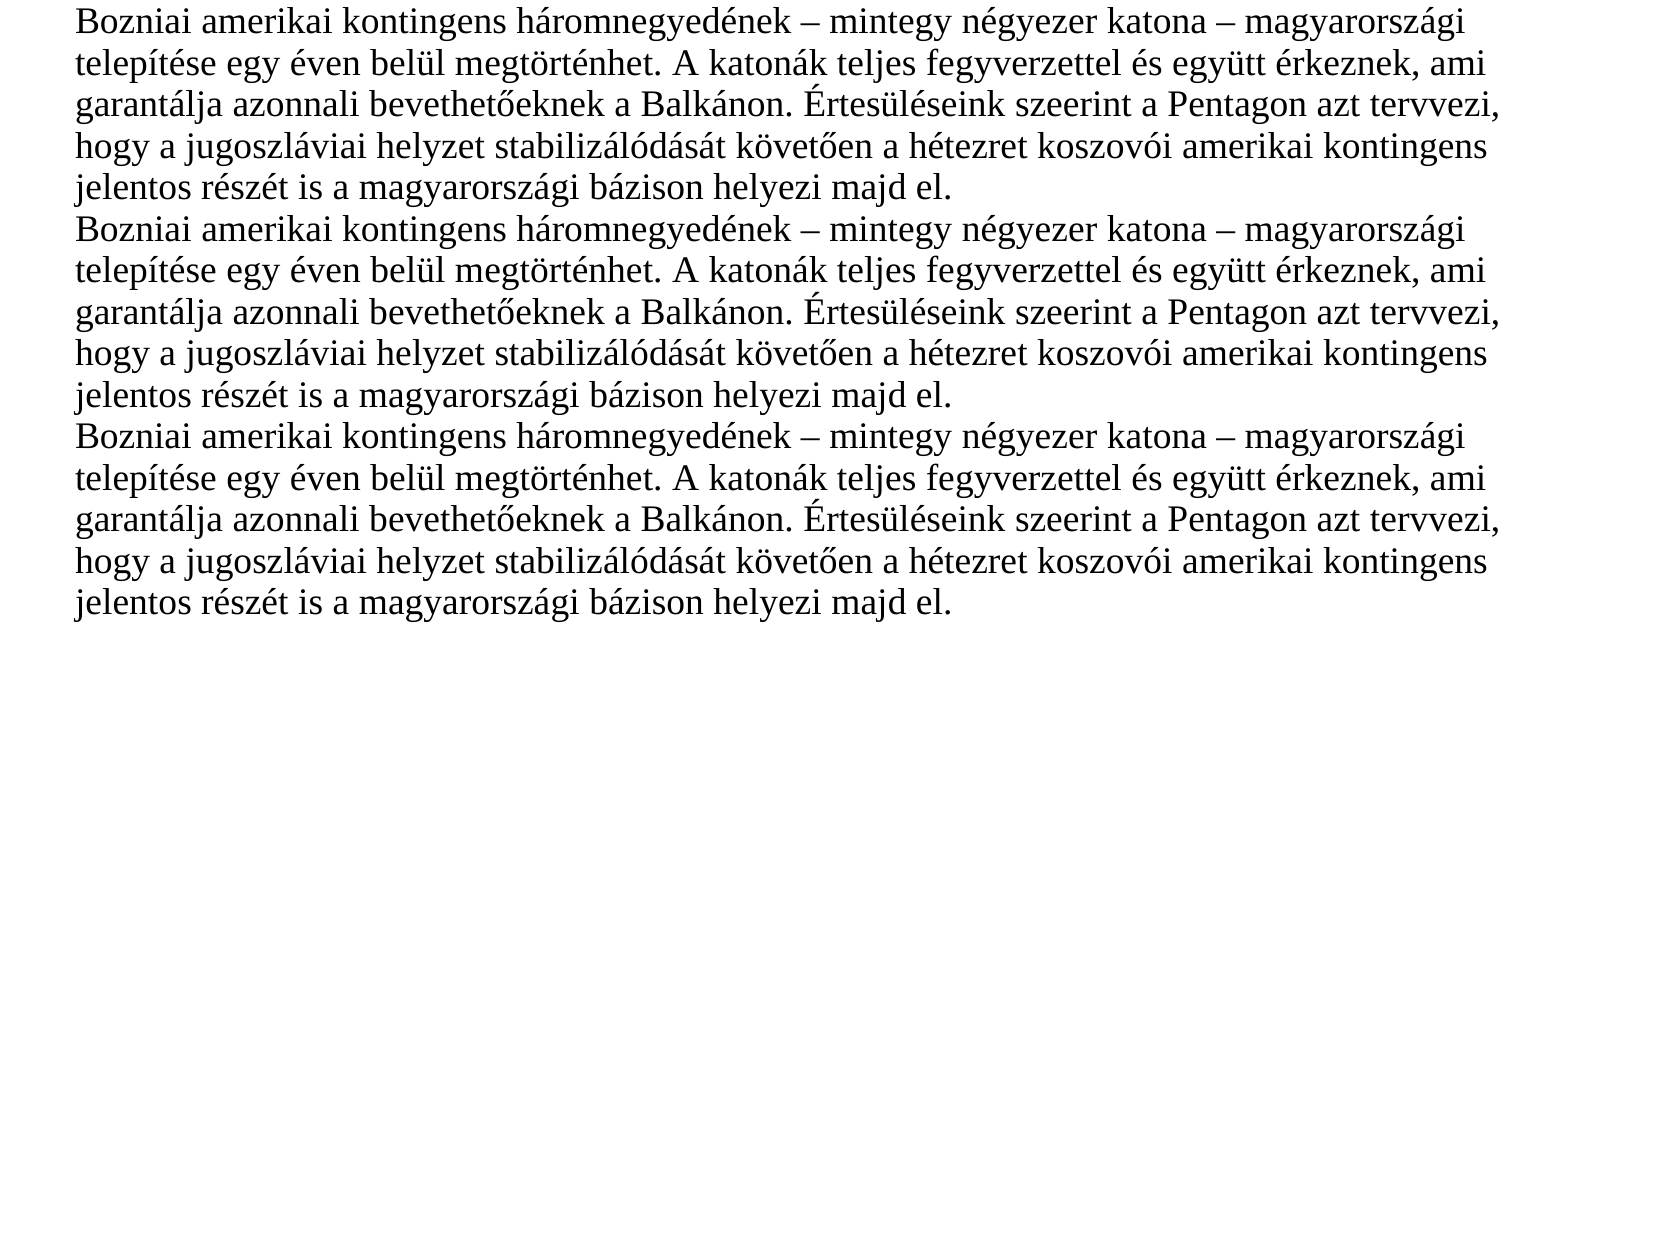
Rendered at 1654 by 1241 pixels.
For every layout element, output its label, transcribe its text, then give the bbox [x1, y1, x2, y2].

text_box Bozniai amerikai kontingens háromnegyedének – mintegy négyezer katona – magyarországi telepítése egy éven belül megtörténhet. A katonák teljes fegyverzettel és együtt érkeznek, ami garantálja azonnali bevethetőeknek a Balkánon. Értesüléseink szeerint a Pentagon azt tervvezi, hogy a jugoszláviai helyzet stabilizálódását követően a hétezret koszovói amerikai kontingens jelentos részét is a magyarországi bázison helyezi majd el. Bozniai amerikai kontingens háromnegyedének – mintegy négyezer katona – magyarországi telepítése egy éven belül megtörténhet. A katonák teljes fegyverzettel és együtt érkeznek, ami garantálja azonnali bevethetőeknek a Balkánon. Értesüléseink szeerint a Pentagon azt tervvezi, hogy a jugoszláviai helyzet stabilizálódását követően a hétezret koszovói amerikai kontingens jelentos részét is a magyarországi bázison helyezi majd el. Bozniai amerikai kontingens háromnegyedének – mintegy négyezer katona – magyarországi telepítése egy éven belül megtörténhet. A katonák teljes fegyverzettel és együtt érkeznek, ami garantálja azonnali bevethetőeknek a Balkánon. Értesüléseink szeerint a Pentagon azt tervvezi, hogy a jugoszláviai helyzet stabilizálódását követően a hétezret koszovói amerikai kontingens jelentos részét is a magyarországi bázison helyezi majd el. [75, 0, 1588, 1032]
